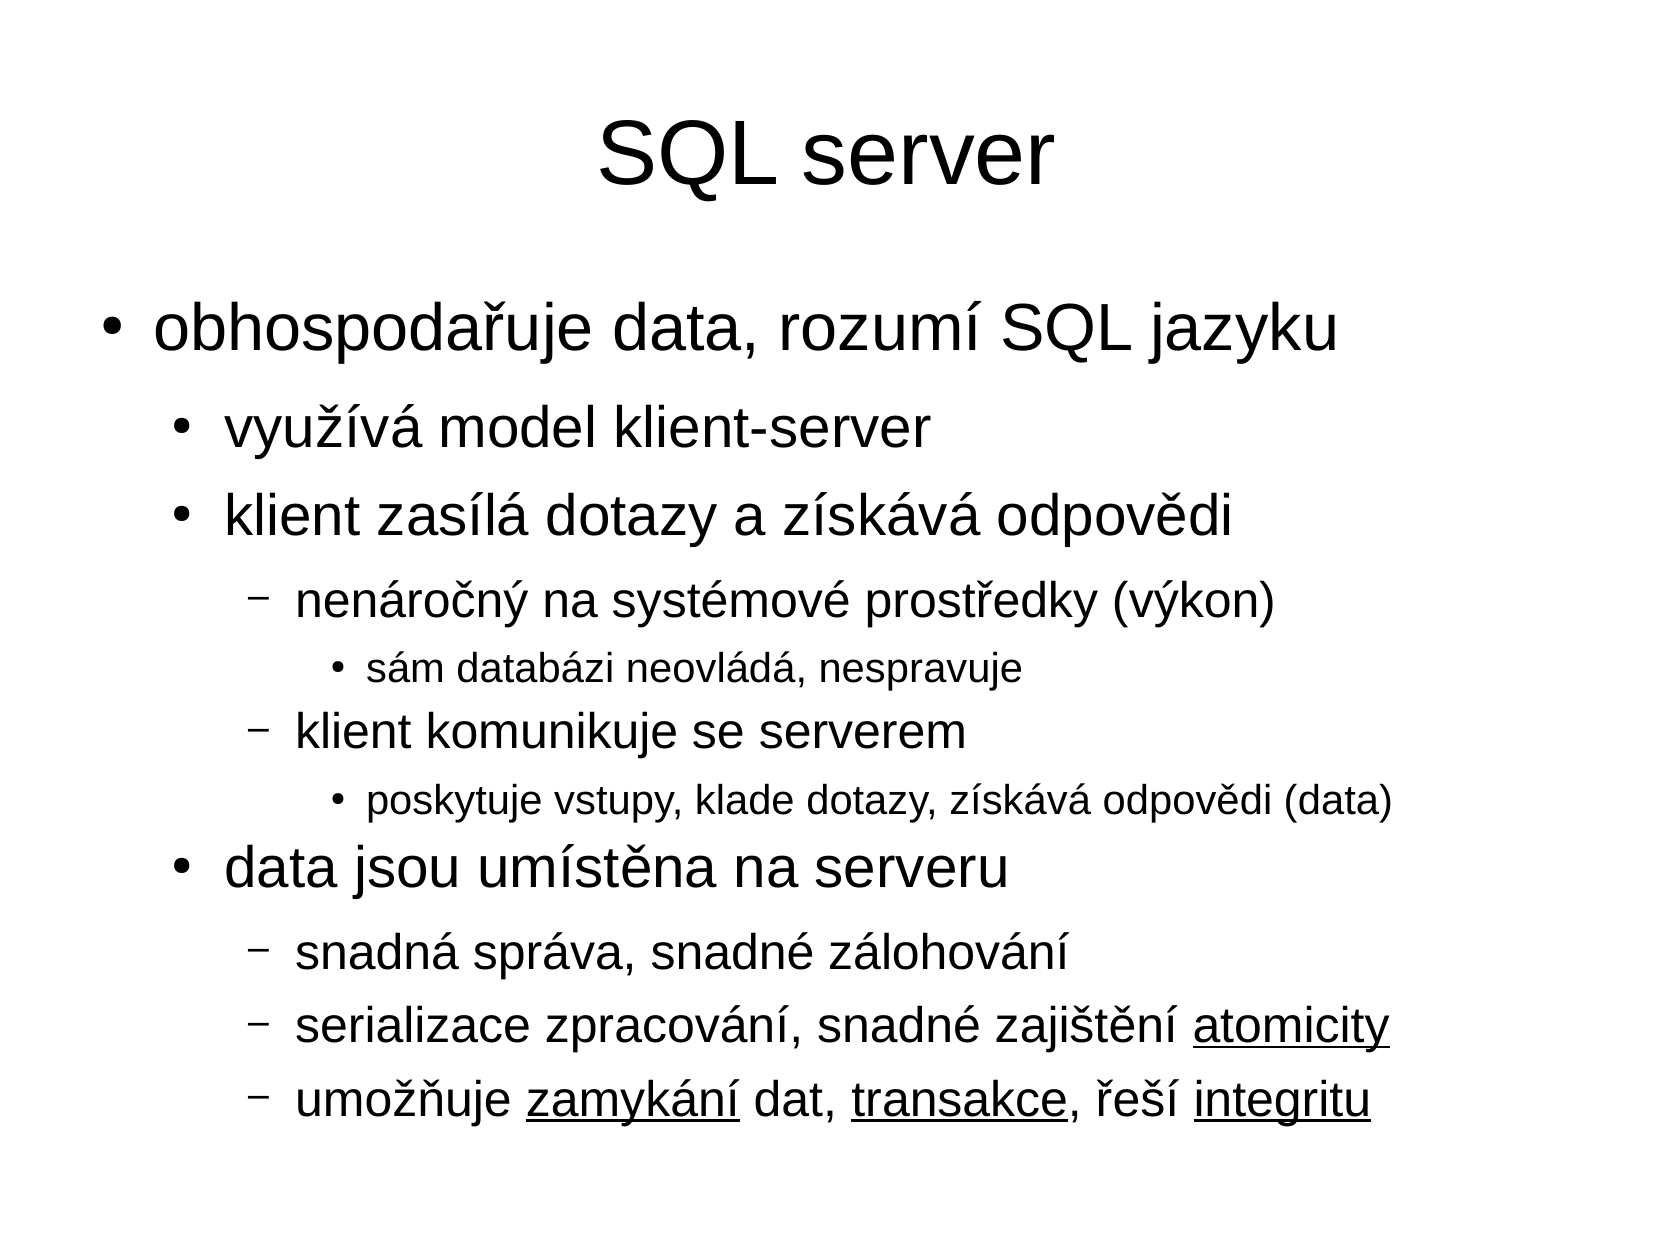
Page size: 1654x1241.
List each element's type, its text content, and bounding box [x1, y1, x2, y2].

list obhospodařuje data, rozumí SQL jazyku využívá model klient-server klient zasílá dotazy a získává odpovědi nenáročný na systémové prostředky (výkon) sám databázi neovládá, nespravuje klient komunikuje se serverem poskytuje vstupy, klade dotazy, získává odpovědi (data) data jsou umístěna na serveru snadná správa, snadné zálohování serializace zpracování, snadné zajištění atomicity umožňuje zamykání dat, transakce, řeší integritu [82, 290, 1571, 1127]
title SQL server [82, 49, 1571, 257]
